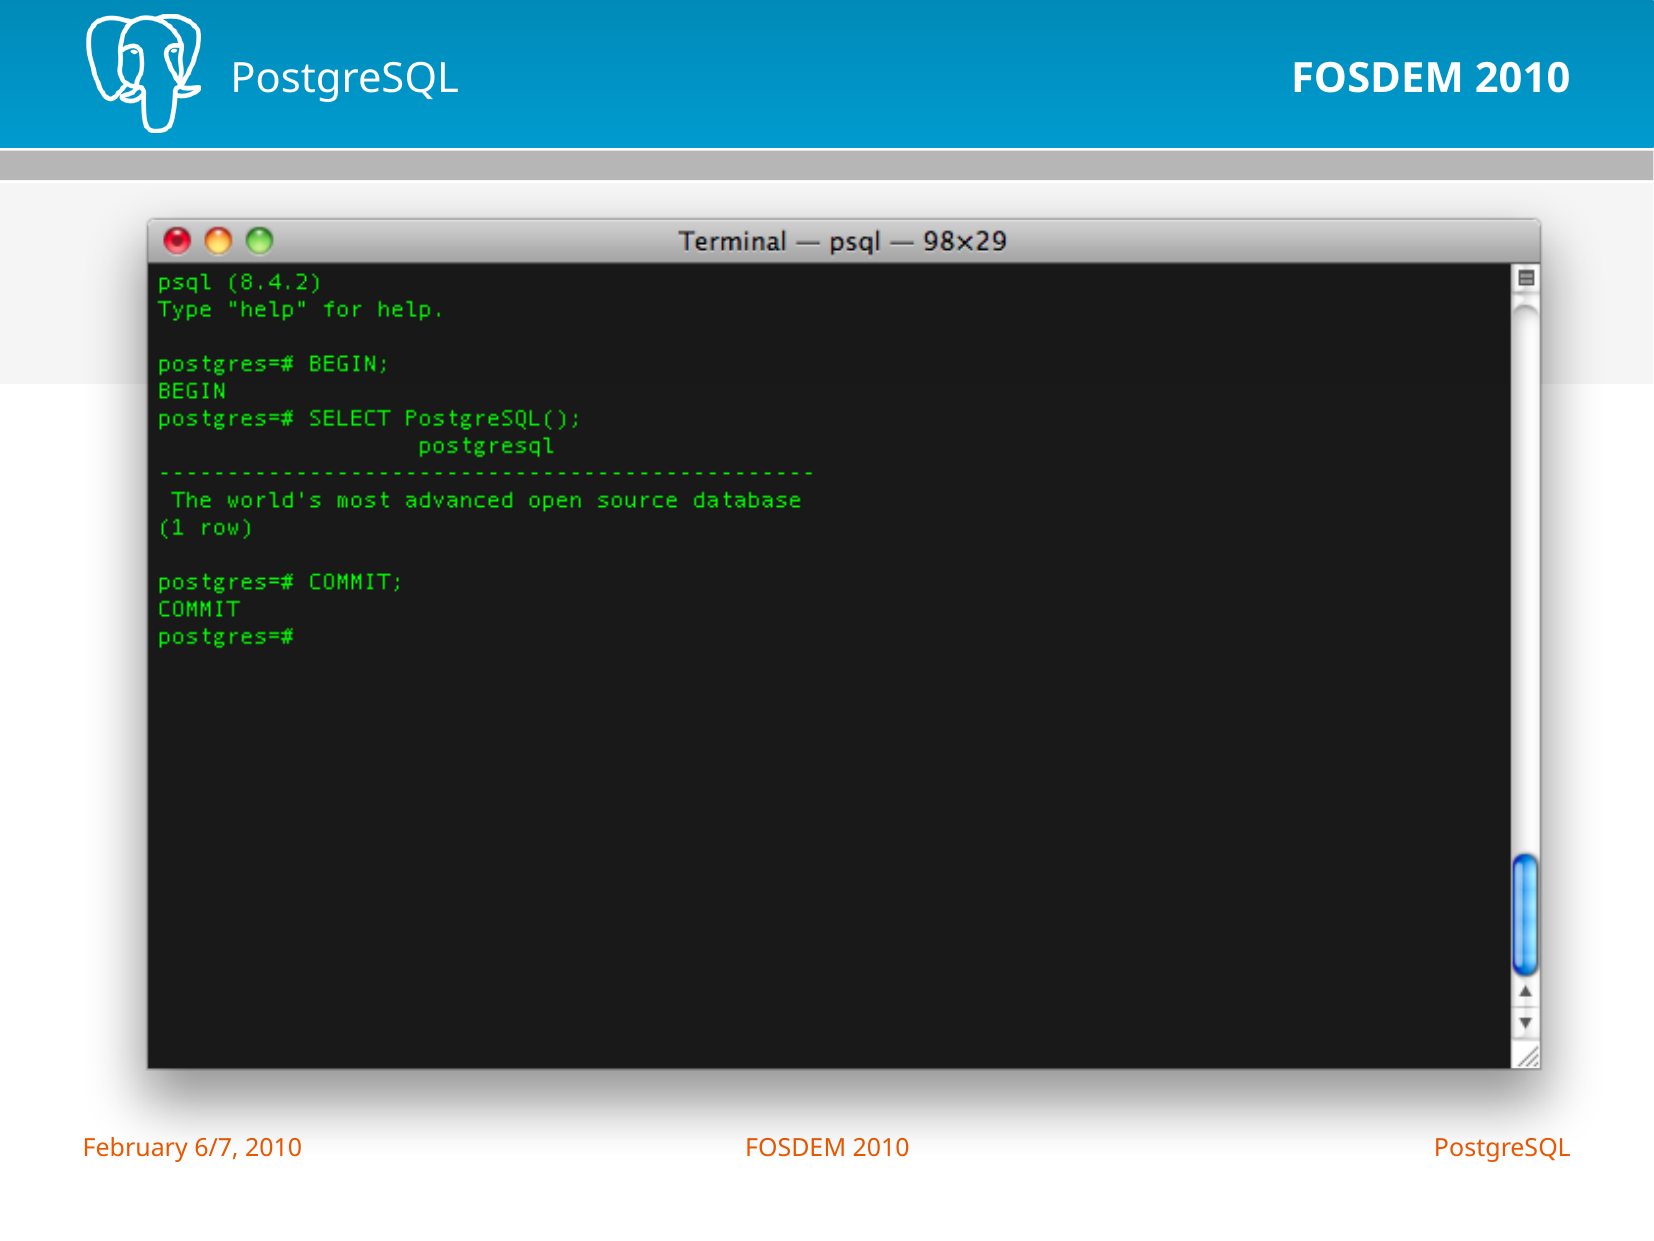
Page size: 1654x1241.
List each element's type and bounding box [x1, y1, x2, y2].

picture [70, 171, 1619, 1176]
picture [87, 15, 200, 132]
